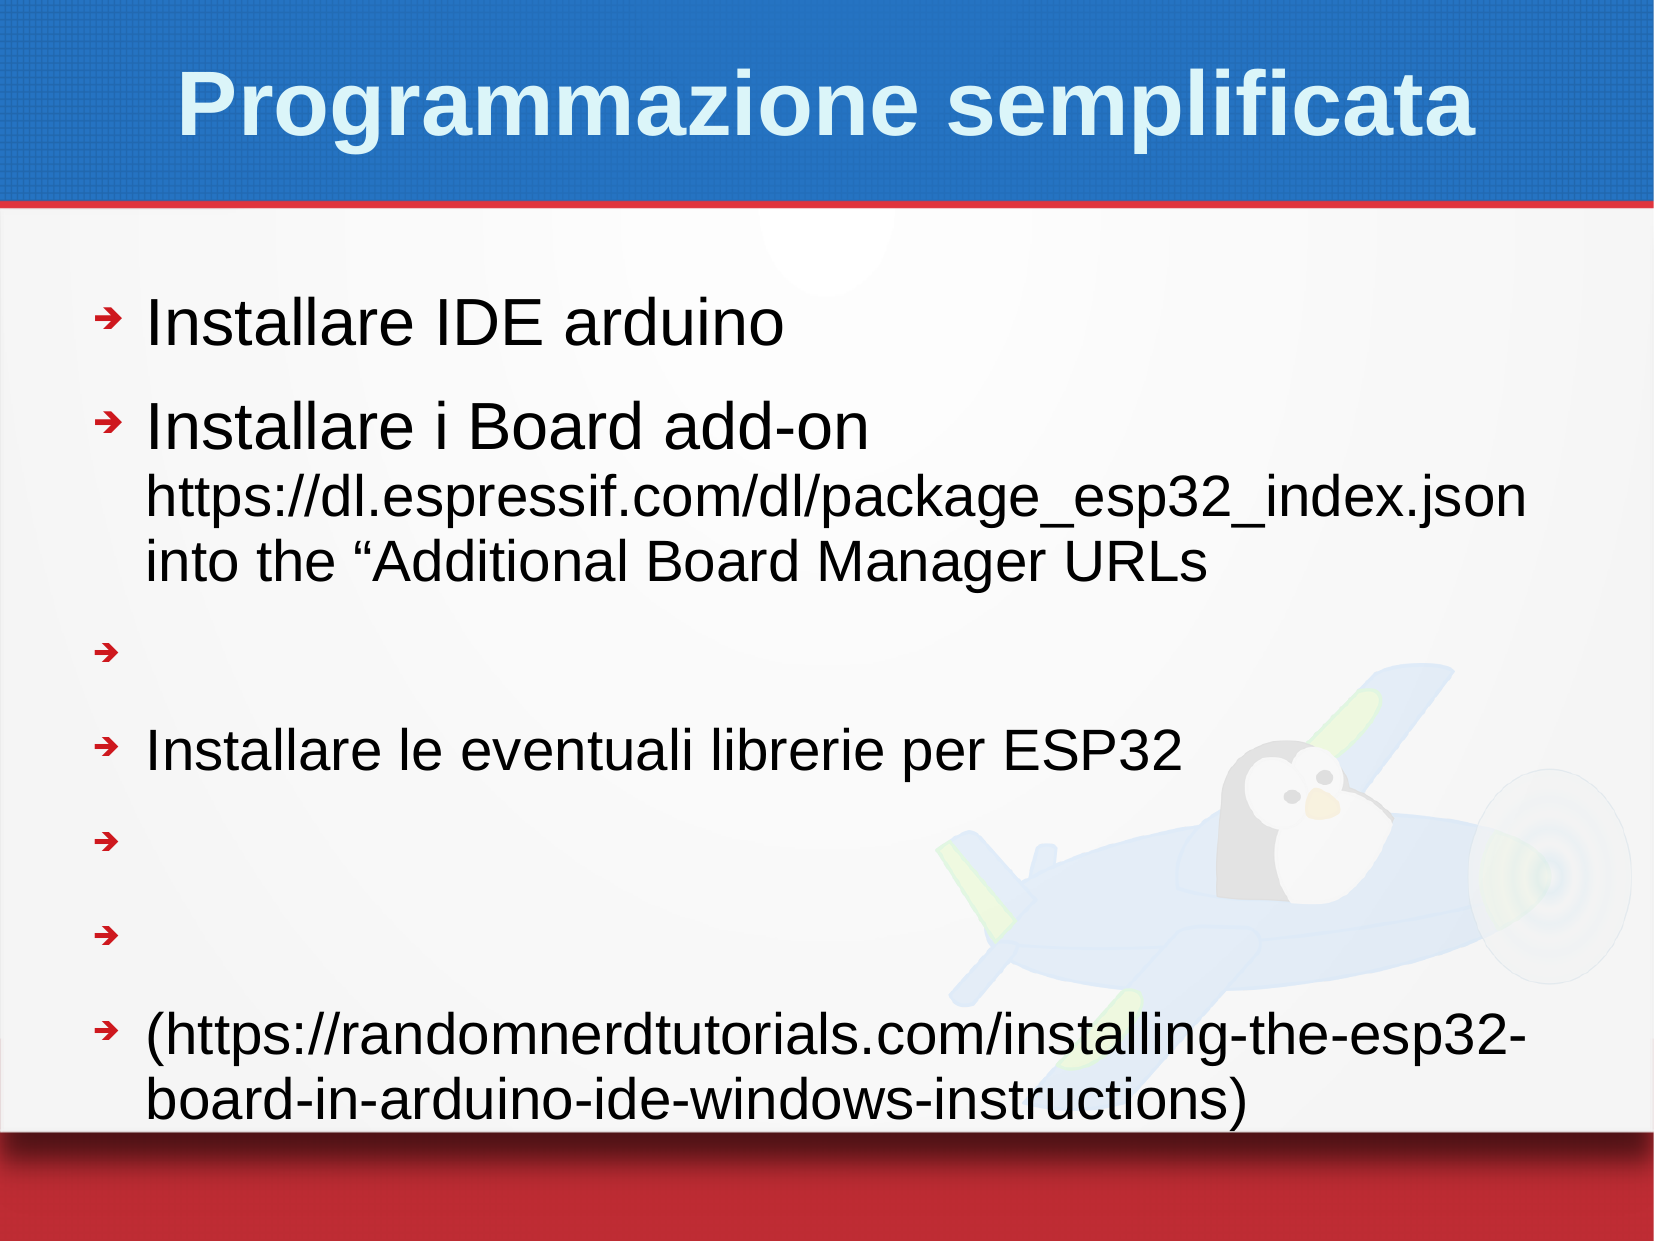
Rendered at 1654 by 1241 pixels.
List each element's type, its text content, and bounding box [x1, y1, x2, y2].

title Programmazione semplificata [82, 20, 1571, 186]
list Installare IDE arduino Installare i Board add-on https://dl.espressif.com/dl/package_esp32_index.json into the “Additional Board Manager URLs Installare le eventuali librerie per ESP32 (https://randomnerdtutorials.com/installing-the-esp32-board-in-arduino-ide-windows-instructions) [75, 285, 1564, 1111]
picture [0, 0, 1654, 1241]
